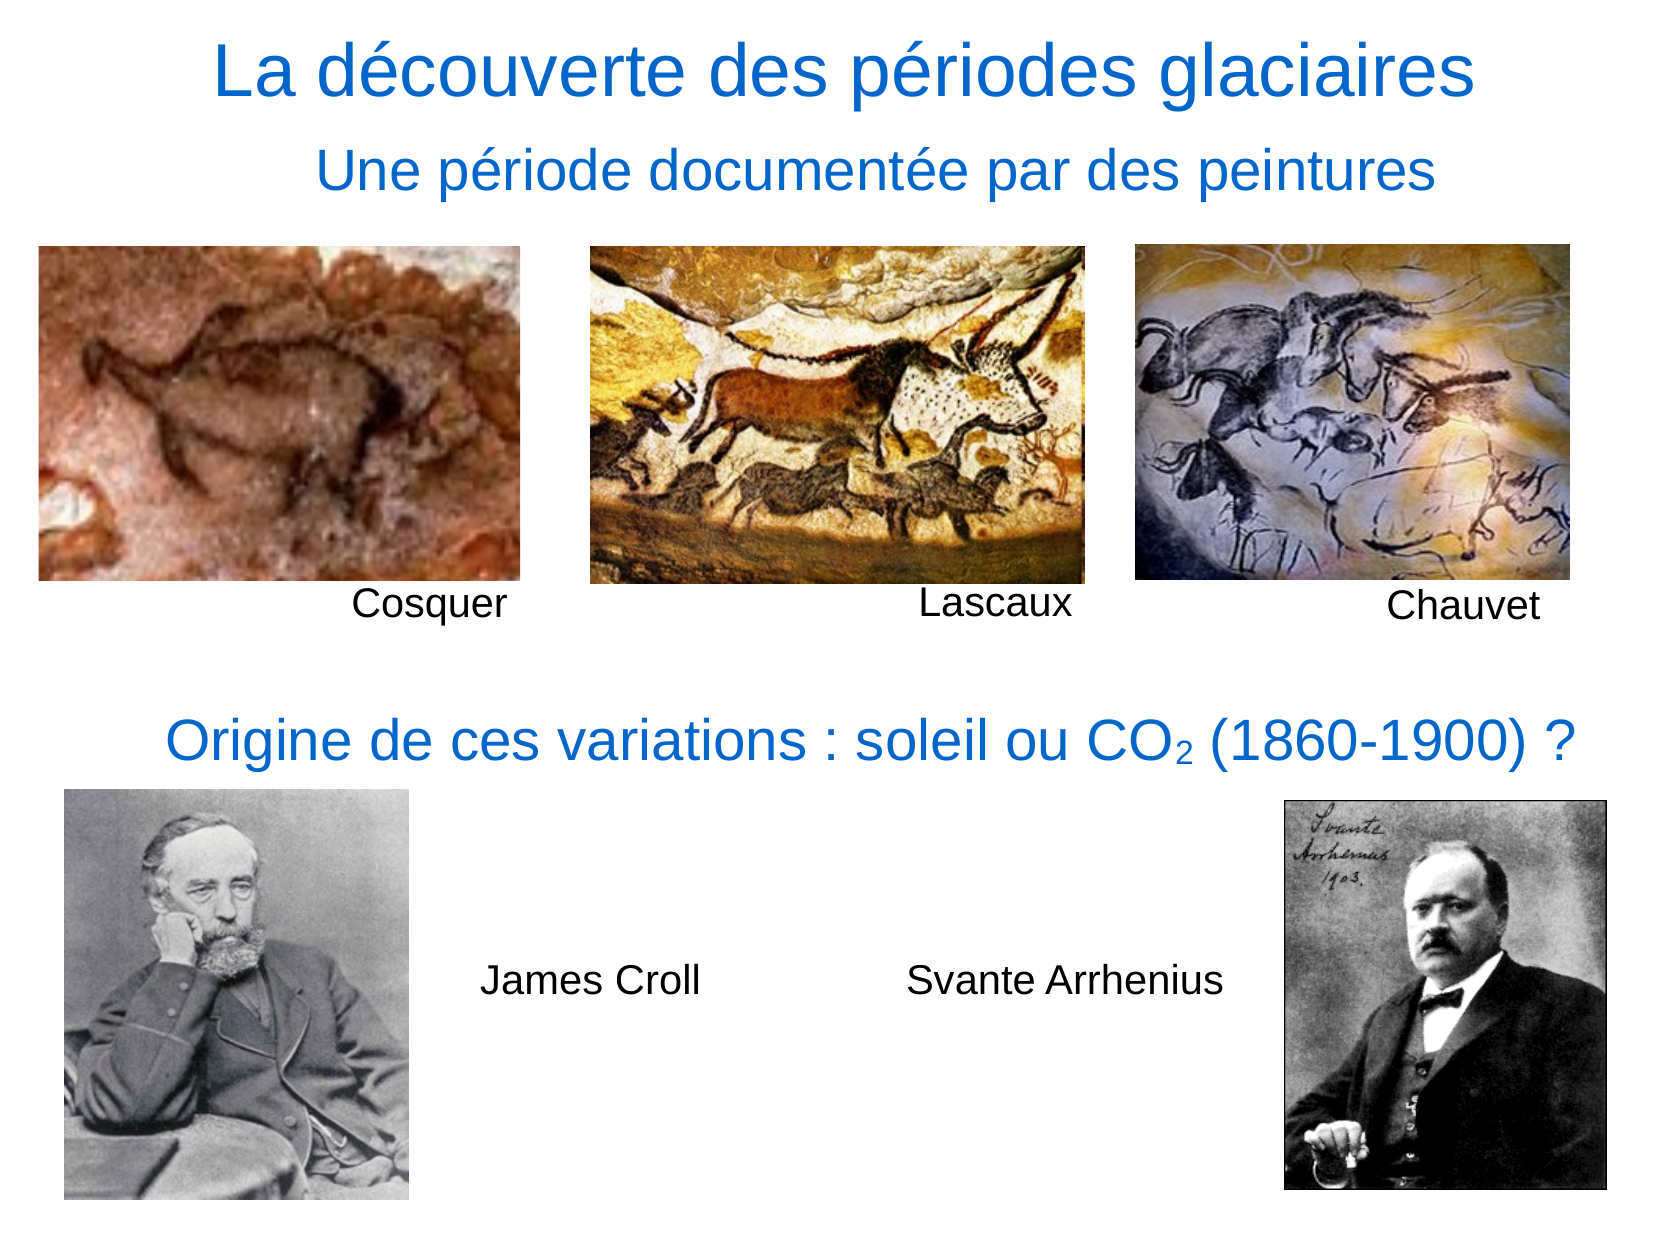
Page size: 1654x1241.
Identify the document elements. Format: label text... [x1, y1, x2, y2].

text_box Cosquer [321, 568, 523, 634]
text_box Lascaux [888, 567, 1088, 633]
picture [64, 789, 409, 1200]
picture [1284, 800, 1607, 1190]
text_box Origine de ces variations : soleil ou CO2 (1860-1900) ? [141, 700, 1601, 800]
text_box Chauvet [1356, 570, 1556, 636]
picture [1135, 244, 1570, 580]
text_box James Croll [465, 949, 720, 1011]
text_box Une période documentée par des peintures [147, 133, 1607, 214]
title La découverte des périodes glaciaires [55, 21, 1634, 125]
picture [38, 246, 521, 581]
picture [590, 246, 1085, 584]
text_box Svante Arrhenius [865, 949, 1265, 1013]
